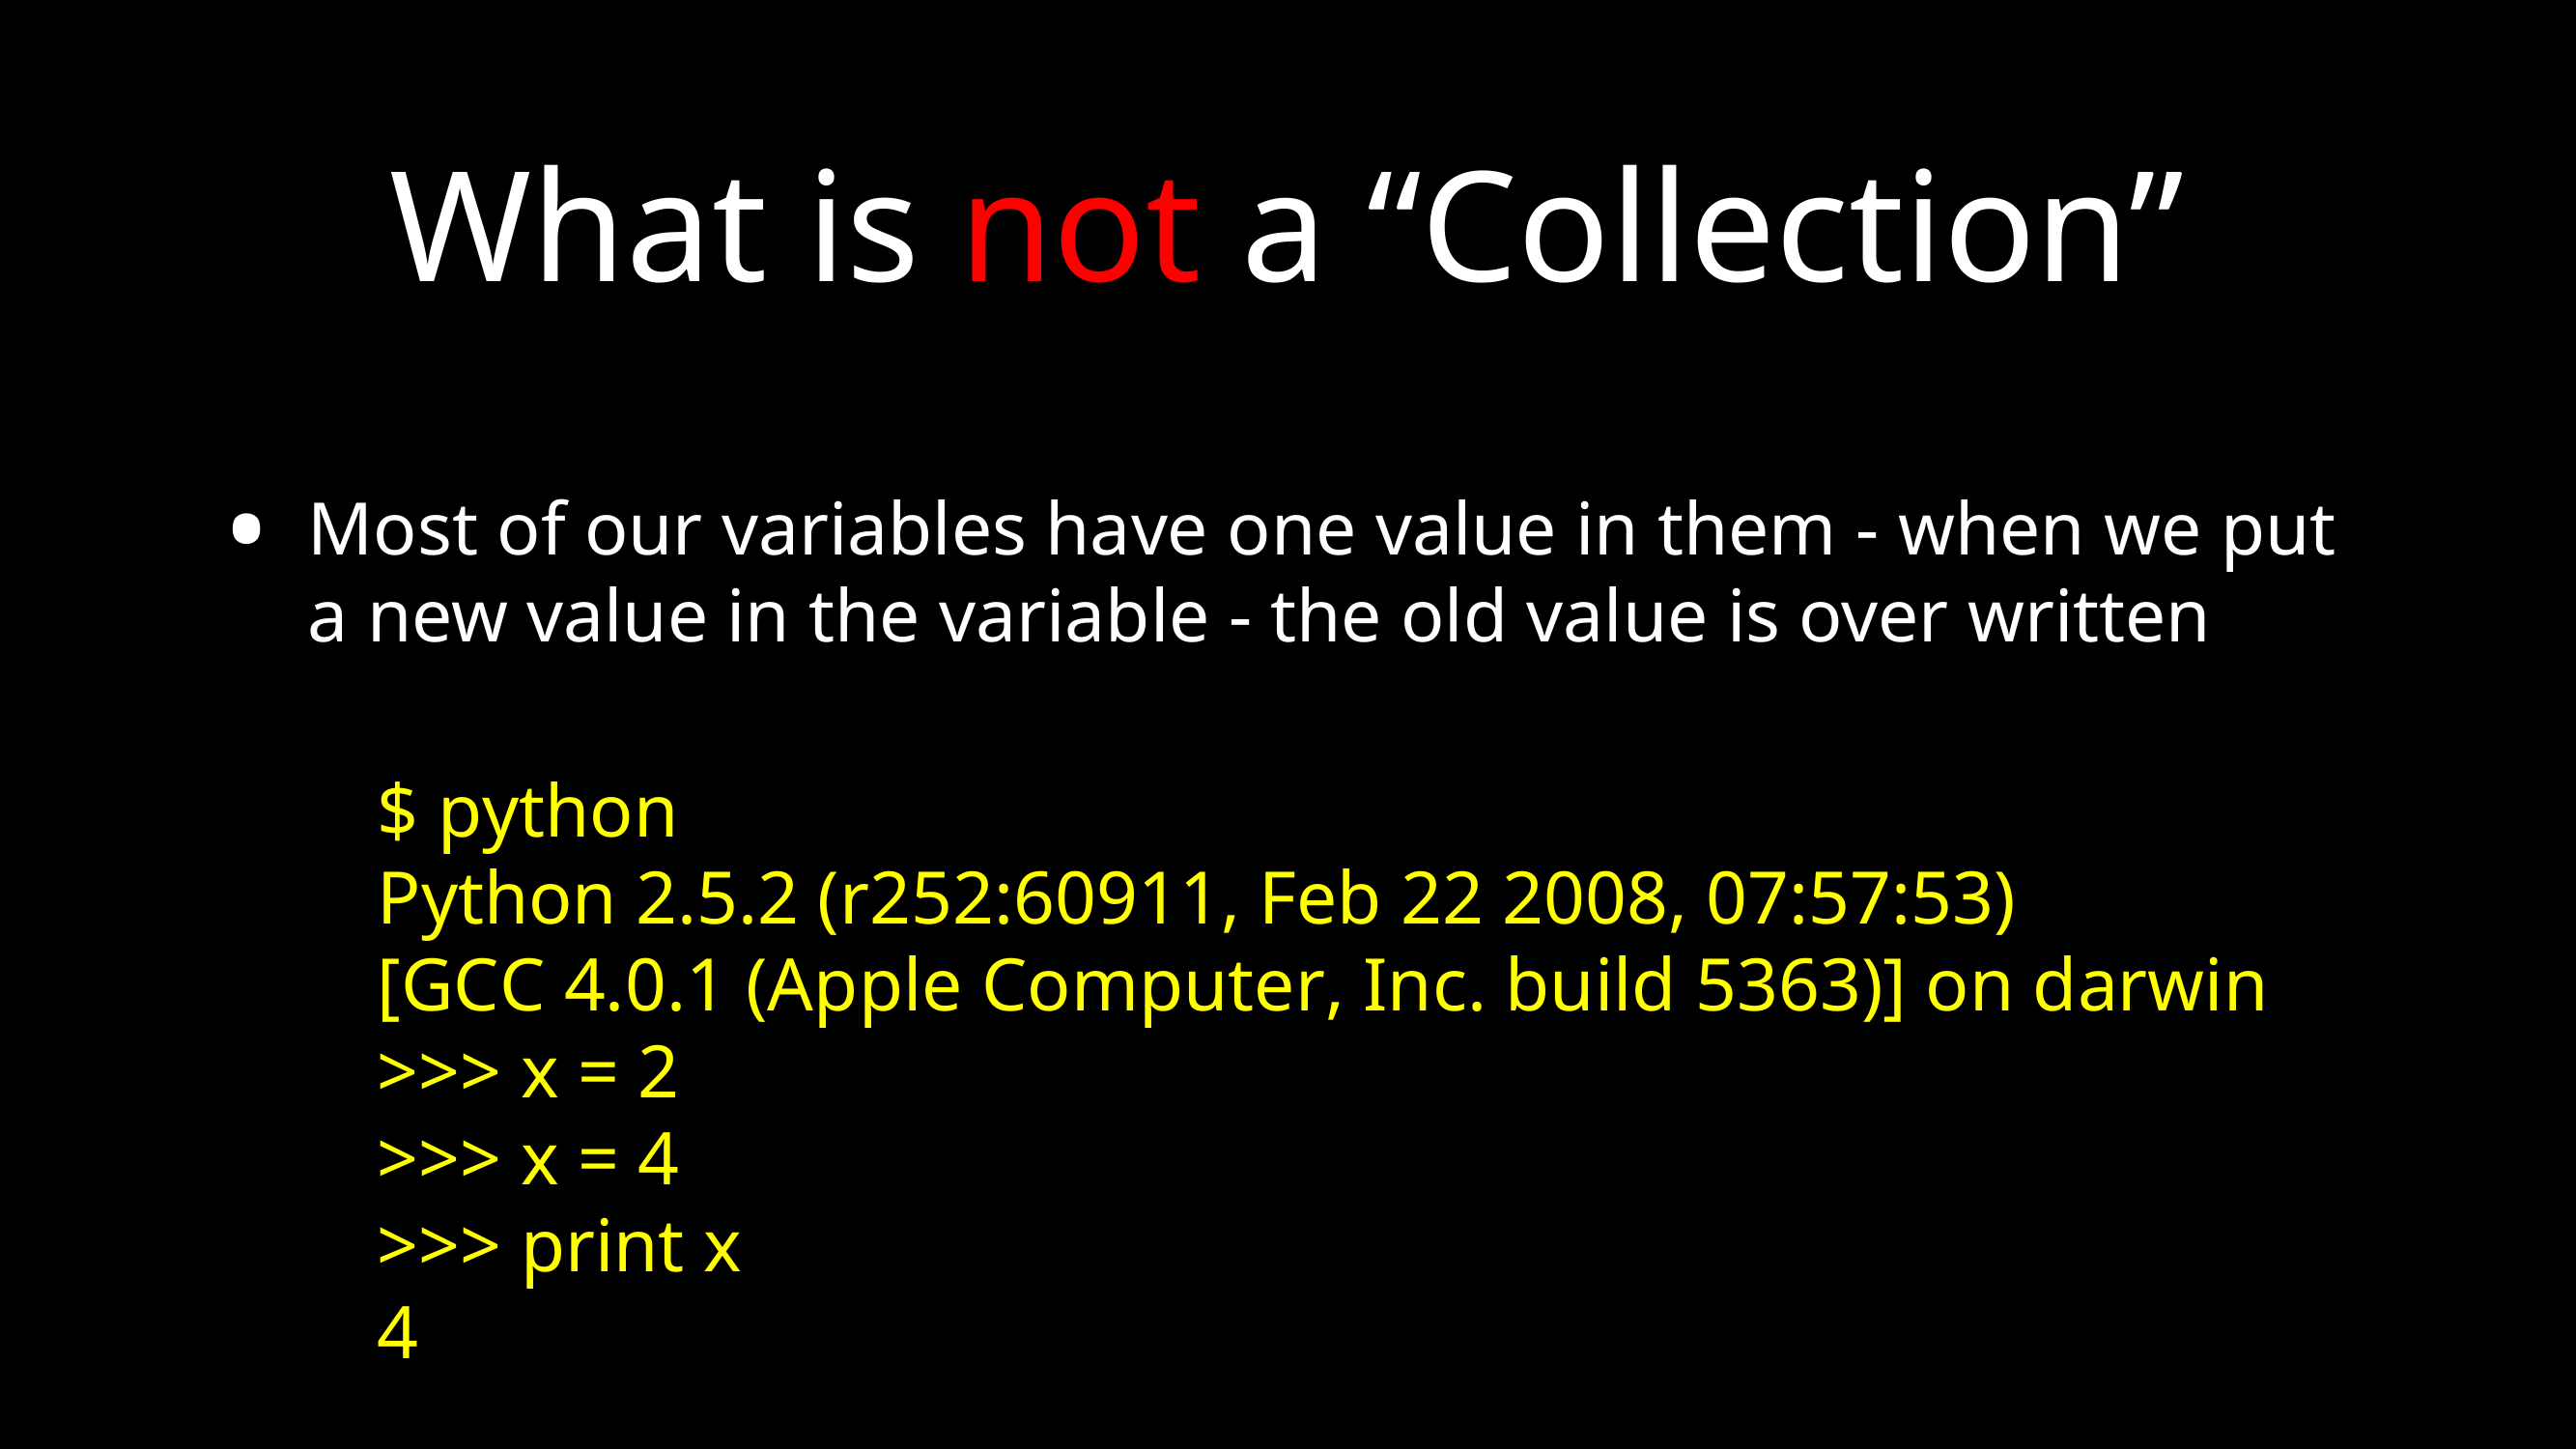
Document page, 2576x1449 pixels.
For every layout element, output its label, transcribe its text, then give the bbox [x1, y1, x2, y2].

list Most of our variables have one value in them - when we put a new value in the variable - the old value is over written [183, 412, 2392, 727]
text_box $ python Python 2.5.2 (r252:60911, Feb 22 2008, 07:57:53) [GCC 4.0.1 (Apple Computer, Inc. build 5363)] on darwin >>> x = 2 >>> x = 4 >>> print x 4 [377, 764, 2271, 1374]
title What is not a “Collection” [183, 38, 2392, 403]
